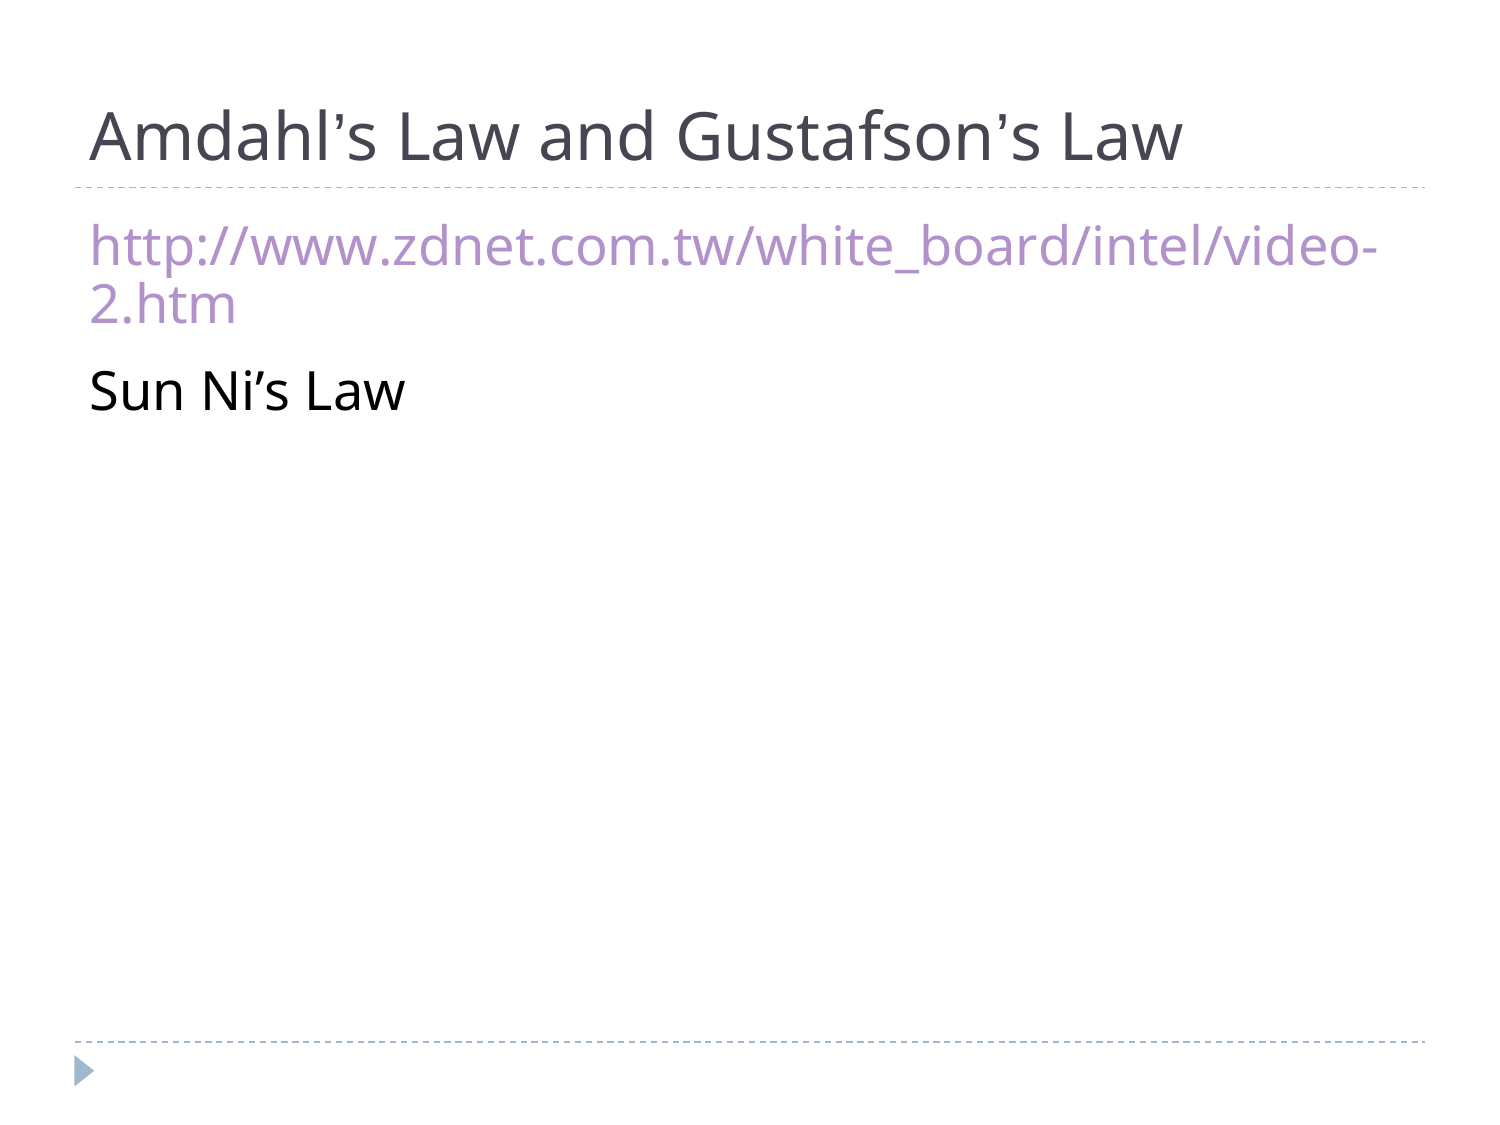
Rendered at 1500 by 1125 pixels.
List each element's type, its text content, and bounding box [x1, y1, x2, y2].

title Amdahl’s Law and Gustafson’s Law [75, 24, 1426, 188]
list http://www.zdnet.com.tw/white_board/intel/video-2.htm Sun Ni’s Law [75, 200, 1426, 1010]
